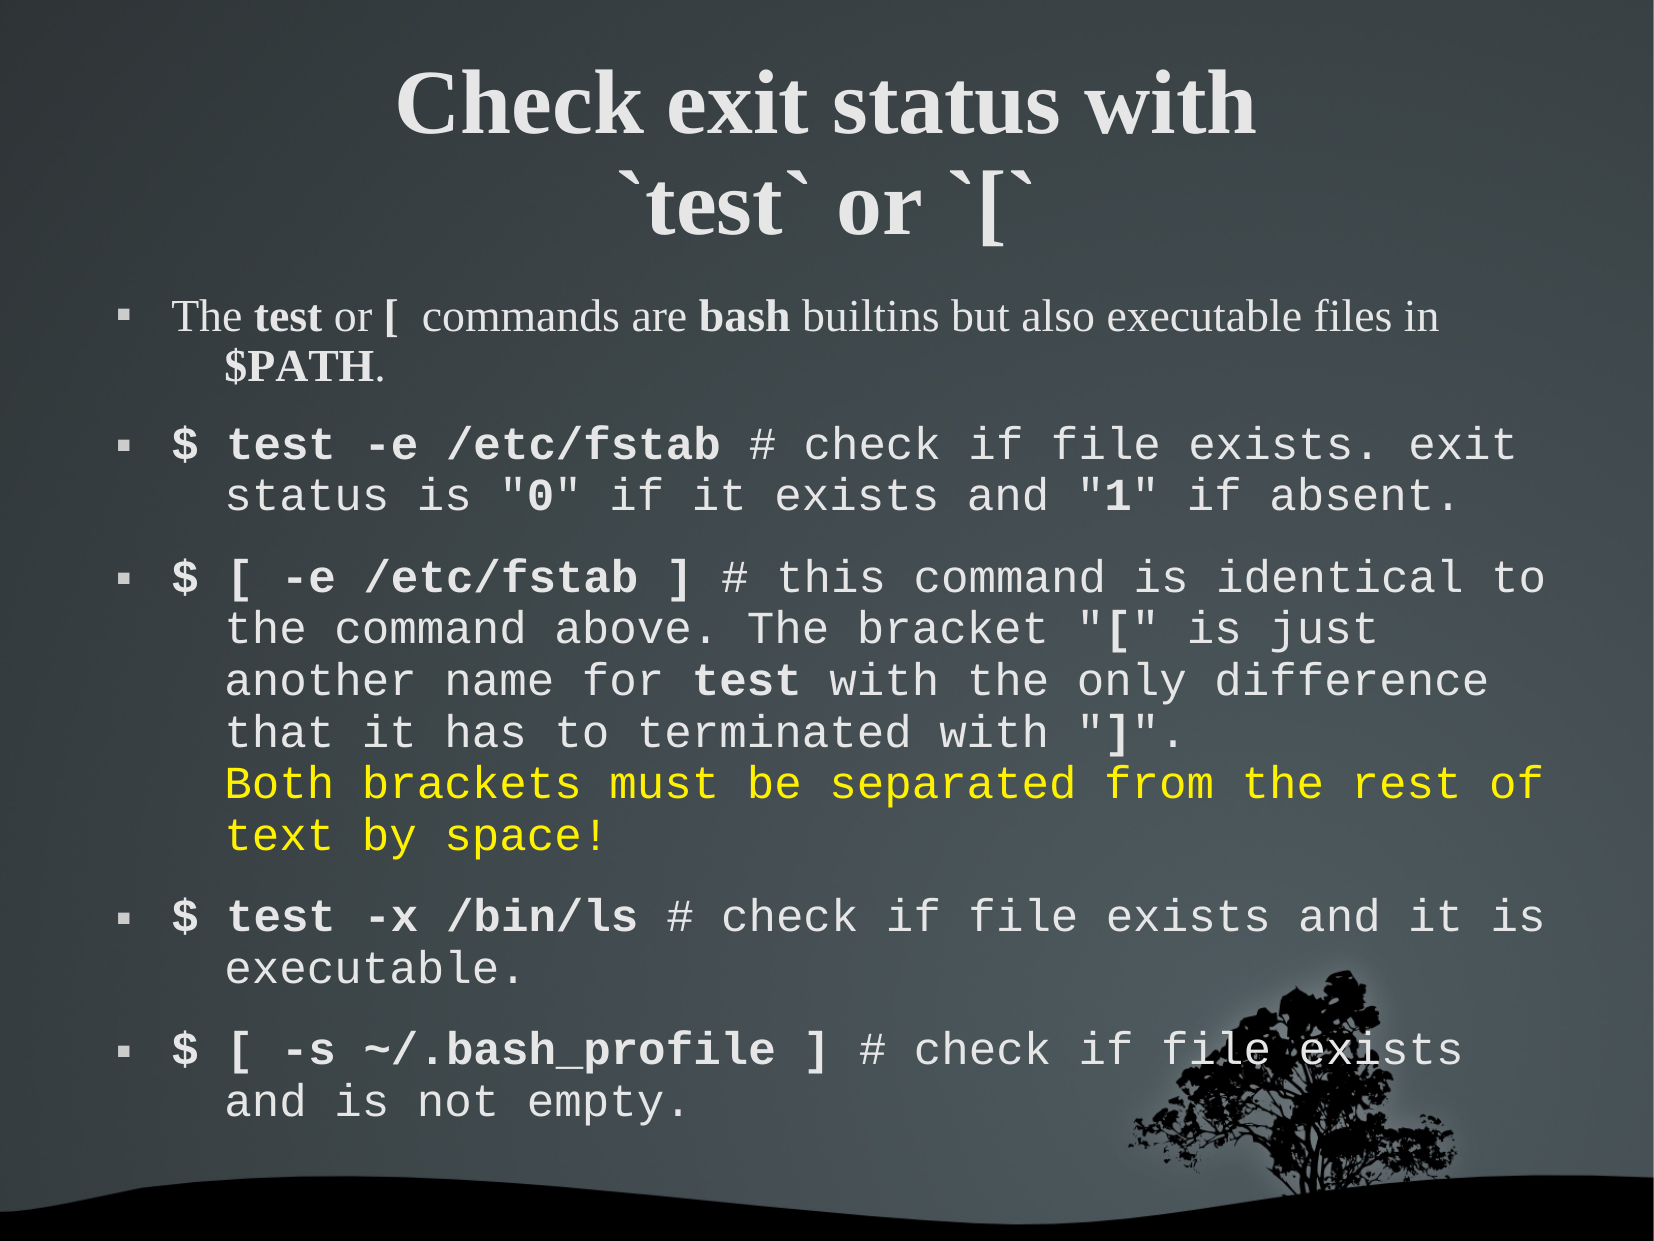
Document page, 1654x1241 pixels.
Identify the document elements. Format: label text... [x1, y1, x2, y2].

picture [0, 0, 1654, 1241]
list The test or [ commands are bash builtins but also executable files in $PATH. $ test -e /etc/fstab # check if file exists. exit status is "0" if it exists and "1" if absent. $ [ -e /etc/fstab ] # this command is identical to the command above. The bracket "[" is just another name for test with the only difference that it has to terminated with "]". Both brackets must be separated from the rest of text by space! $ test -x /bin/ls # check if file exists and it is executable. $ [ -s ~/.bash_profile ] # check if file exists and is not empty. [82, 290, 1571, 1177]
title Check exit status with `test` or `[` [82, 33, 1571, 273]
